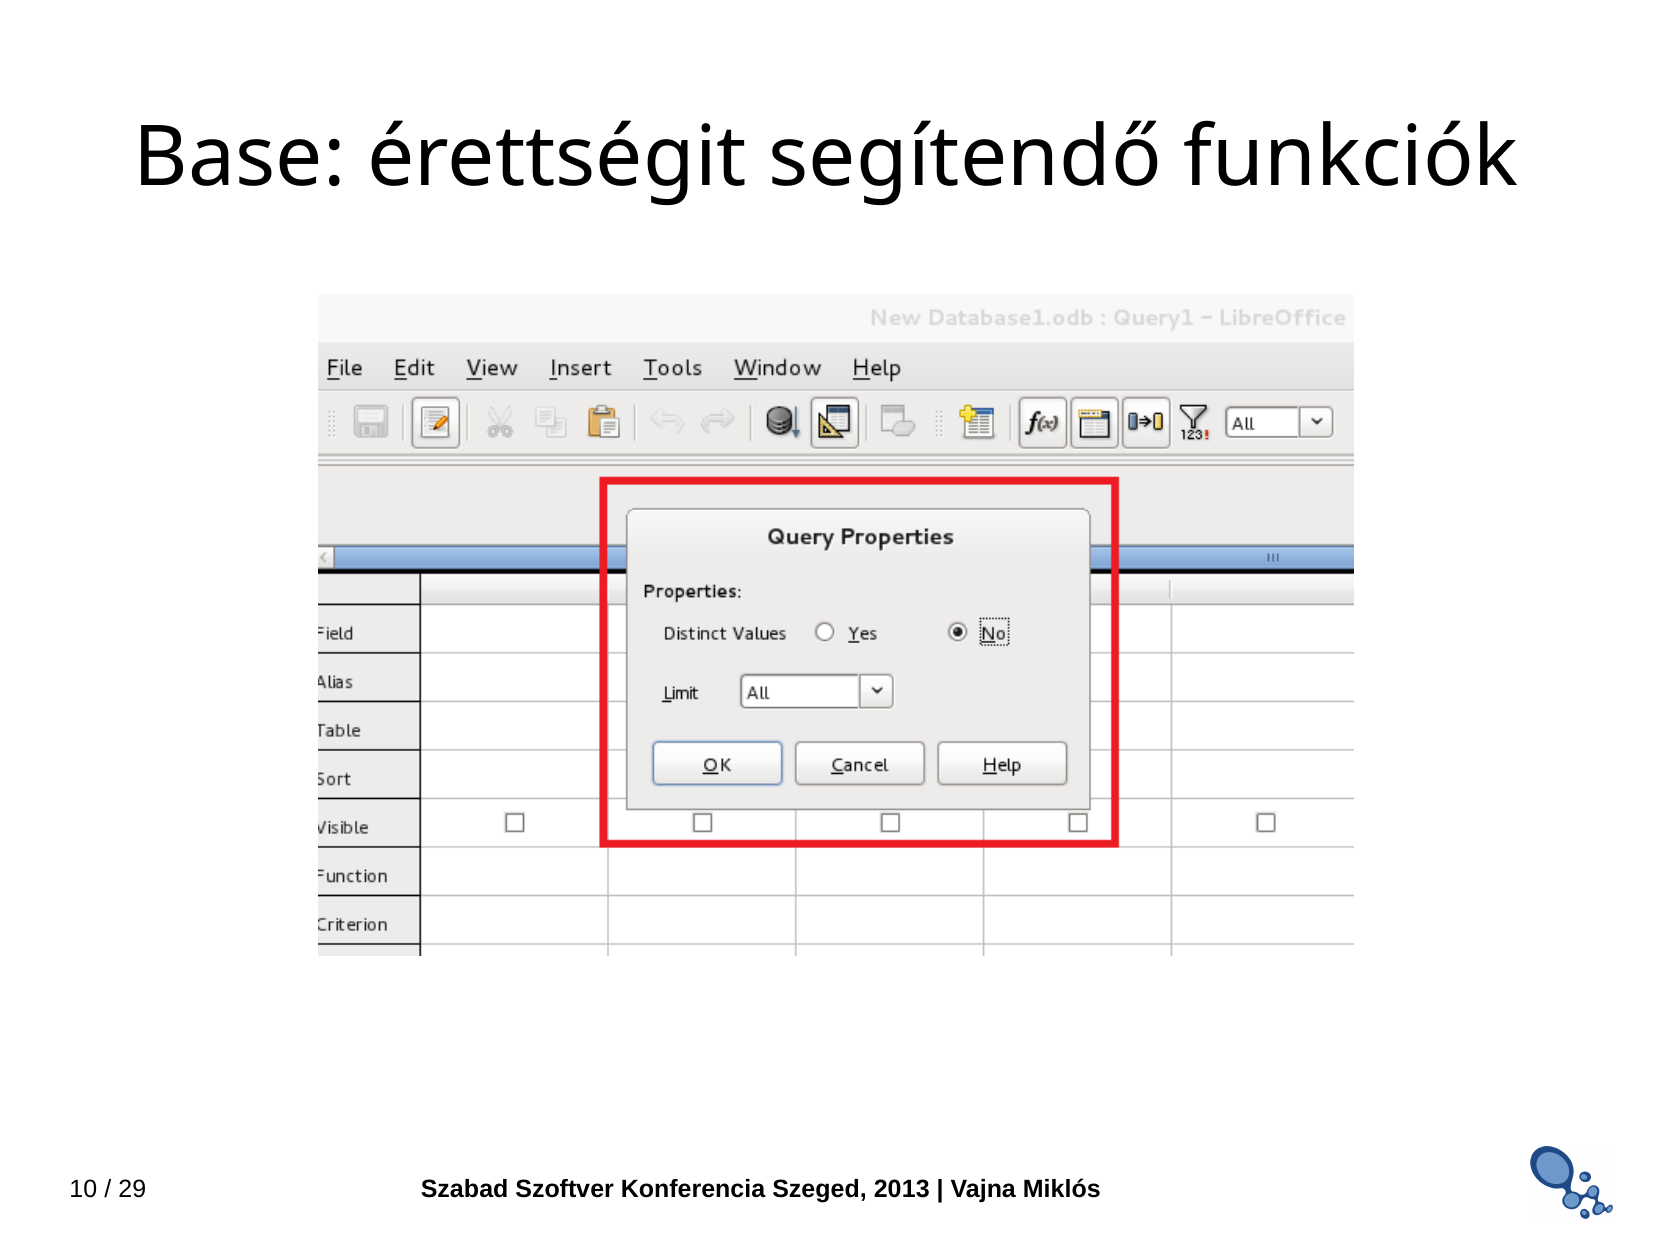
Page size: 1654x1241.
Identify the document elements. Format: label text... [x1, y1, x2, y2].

picture [318, 294, 1354, 956]
title Base: érettségit segítendő funkciók [82, 49, 1571, 257]
picture [1530, 1146, 1613, 1219]
